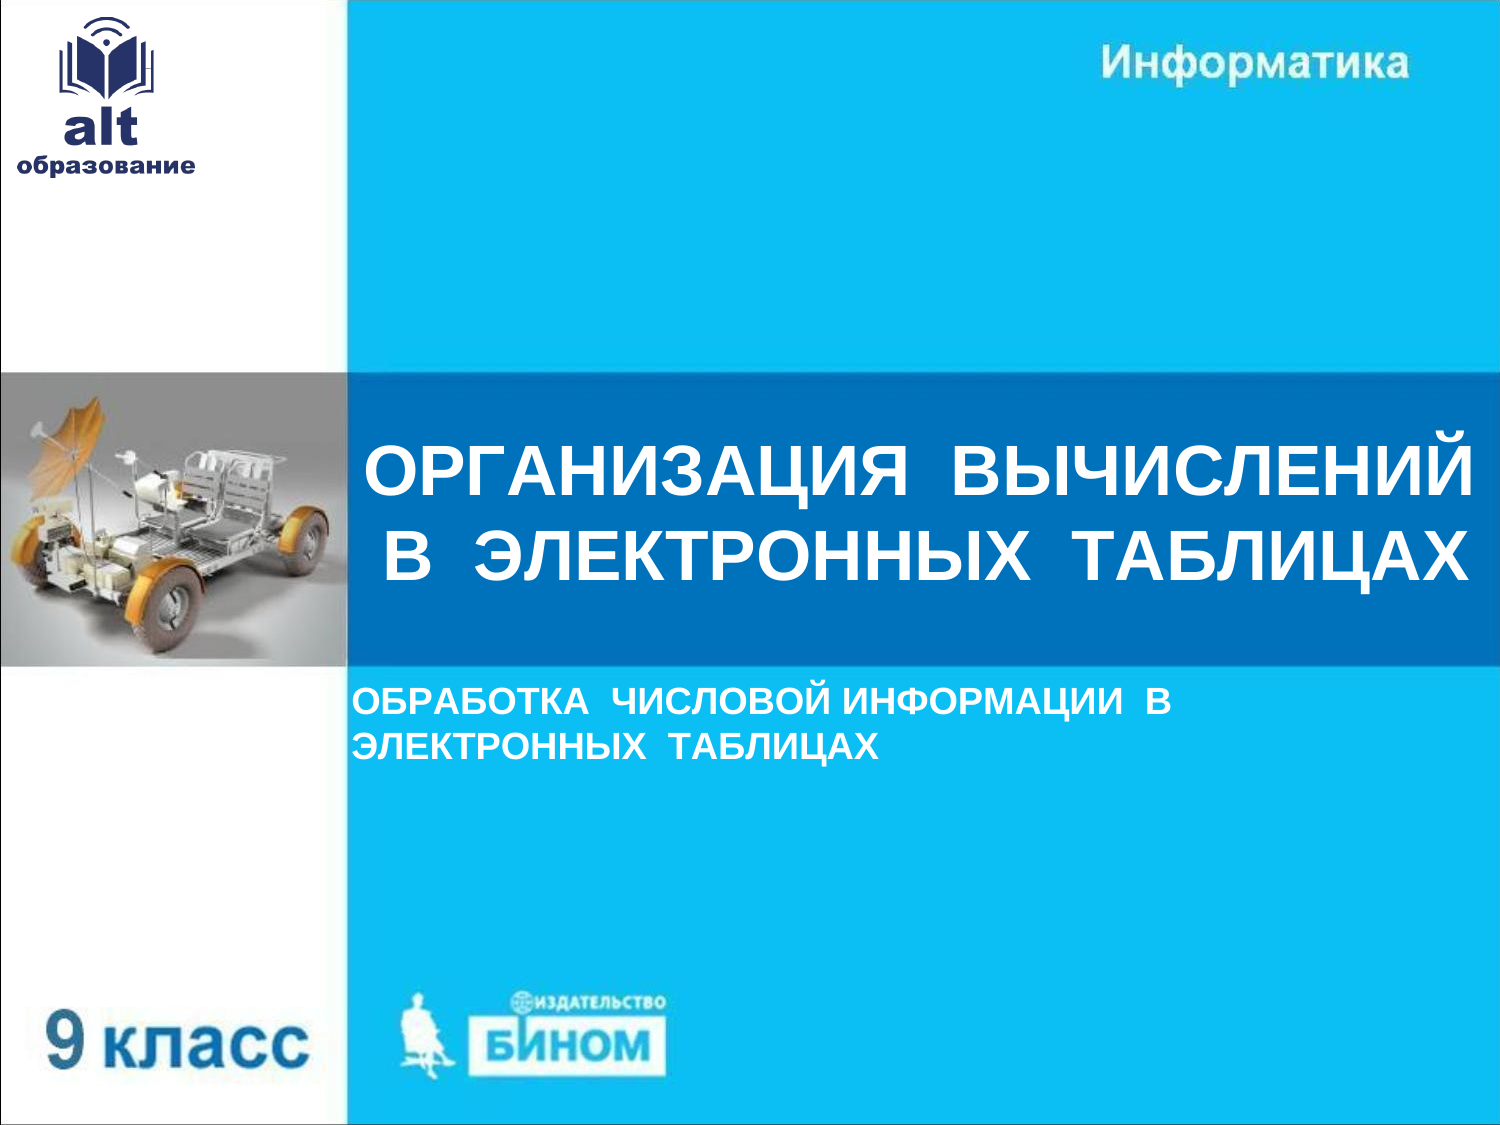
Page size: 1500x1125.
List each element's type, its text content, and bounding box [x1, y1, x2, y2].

text_box ОРГАНИЗАЦИЯ ВЫЧИСЛЕНИЙ В ЭЛЕКТРОННЫХ ТАБЛИЦАХ [348, 373, 1500, 646]
picture [395, 982, 671, 1083]
picture [1099, 40, 1414, 91]
picture [0, 0, 1500, 1125]
picture [1347, 40, 1357, 46]
text_box ОБРАБОТКА ЧИСЛОВОЙ ИНФОРМАЦИИ В ЭЛЕКТРОННЫХ ТАБЛИЦАХ [336, 668, 1459, 775]
